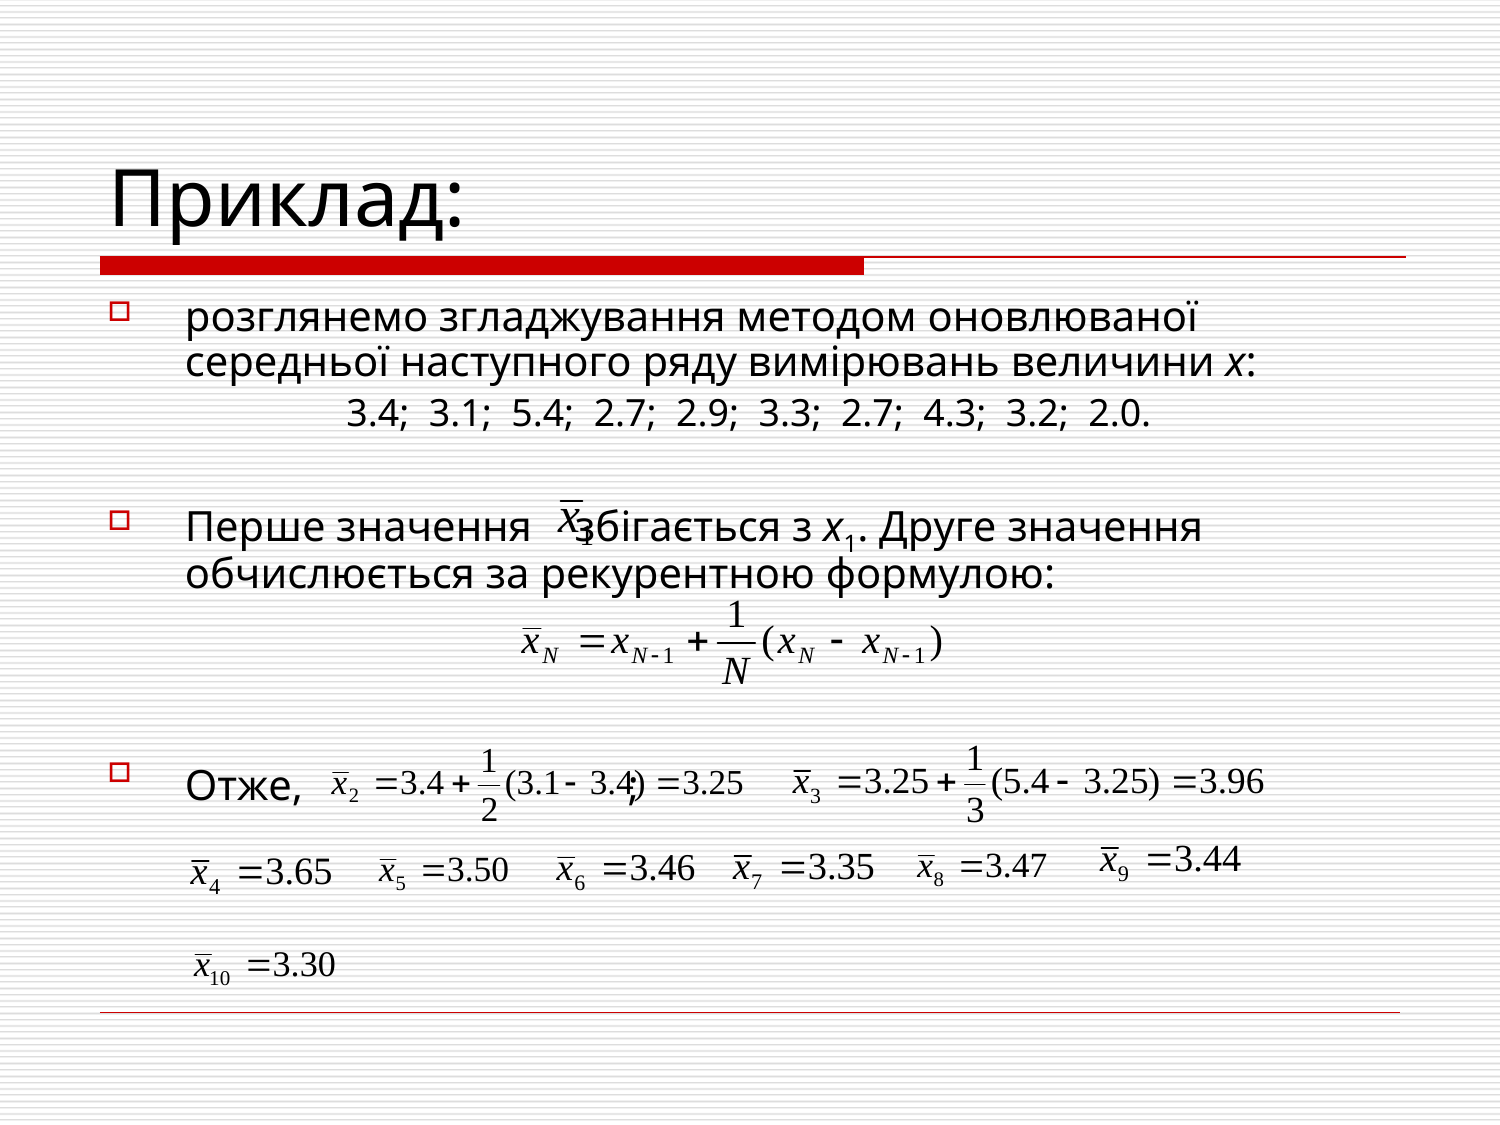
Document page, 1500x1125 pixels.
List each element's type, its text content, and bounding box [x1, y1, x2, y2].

chart [549, 842, 703, 900]
chart [1092, 833, 1247, 892]
chart [725, 841, 880, 899]
chart [183, 846, 337, 902]
chart [324, 738, 751, 830]
chart [910, 842, 1053, 896]
chart [549, 482, 599, 554]
picture [0, 0, 1500, 1125]
chart [372, 846, 514, 900]
title Приклад: [94, 49, 1407, 250]
chart [785, 735, 1270, 831]
chart [186, 940, 341, 995]
chart [513, 589, 951, 694]
list розглянемо згладжування методом оновлюваної середньої наступного ряду вимірювань величини х: 3.4; 3.1; 5.4; 2.7; 2.9; 3.3; 2.7; 4.3; 3.2; 2.0. Перше значення збігається з х1. Друге значення обчислюється за рекурентною формулою: Отже, ; [92, 287, 1406, 988]
